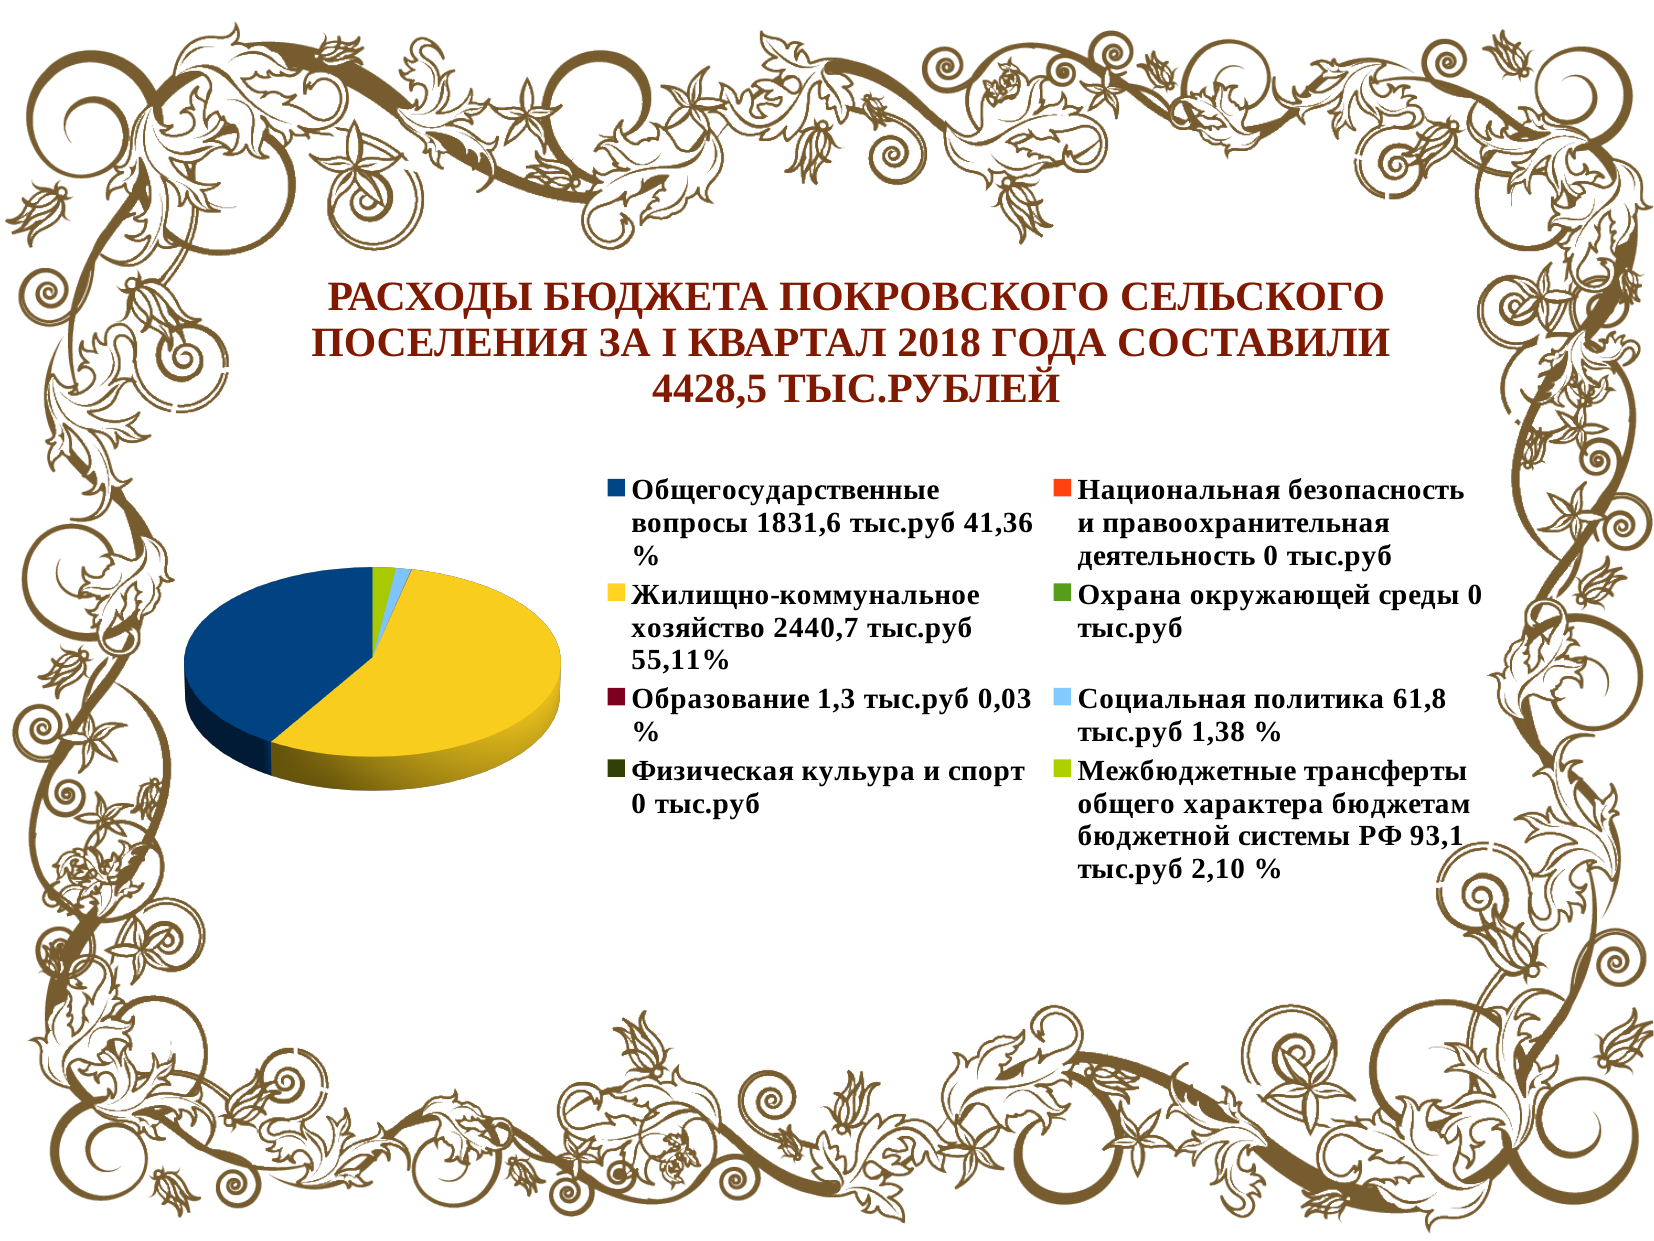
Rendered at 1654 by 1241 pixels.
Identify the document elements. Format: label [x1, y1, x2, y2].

picture [5, 21, 1654, 1234]
chart [147, 265, 1506, 1093]
